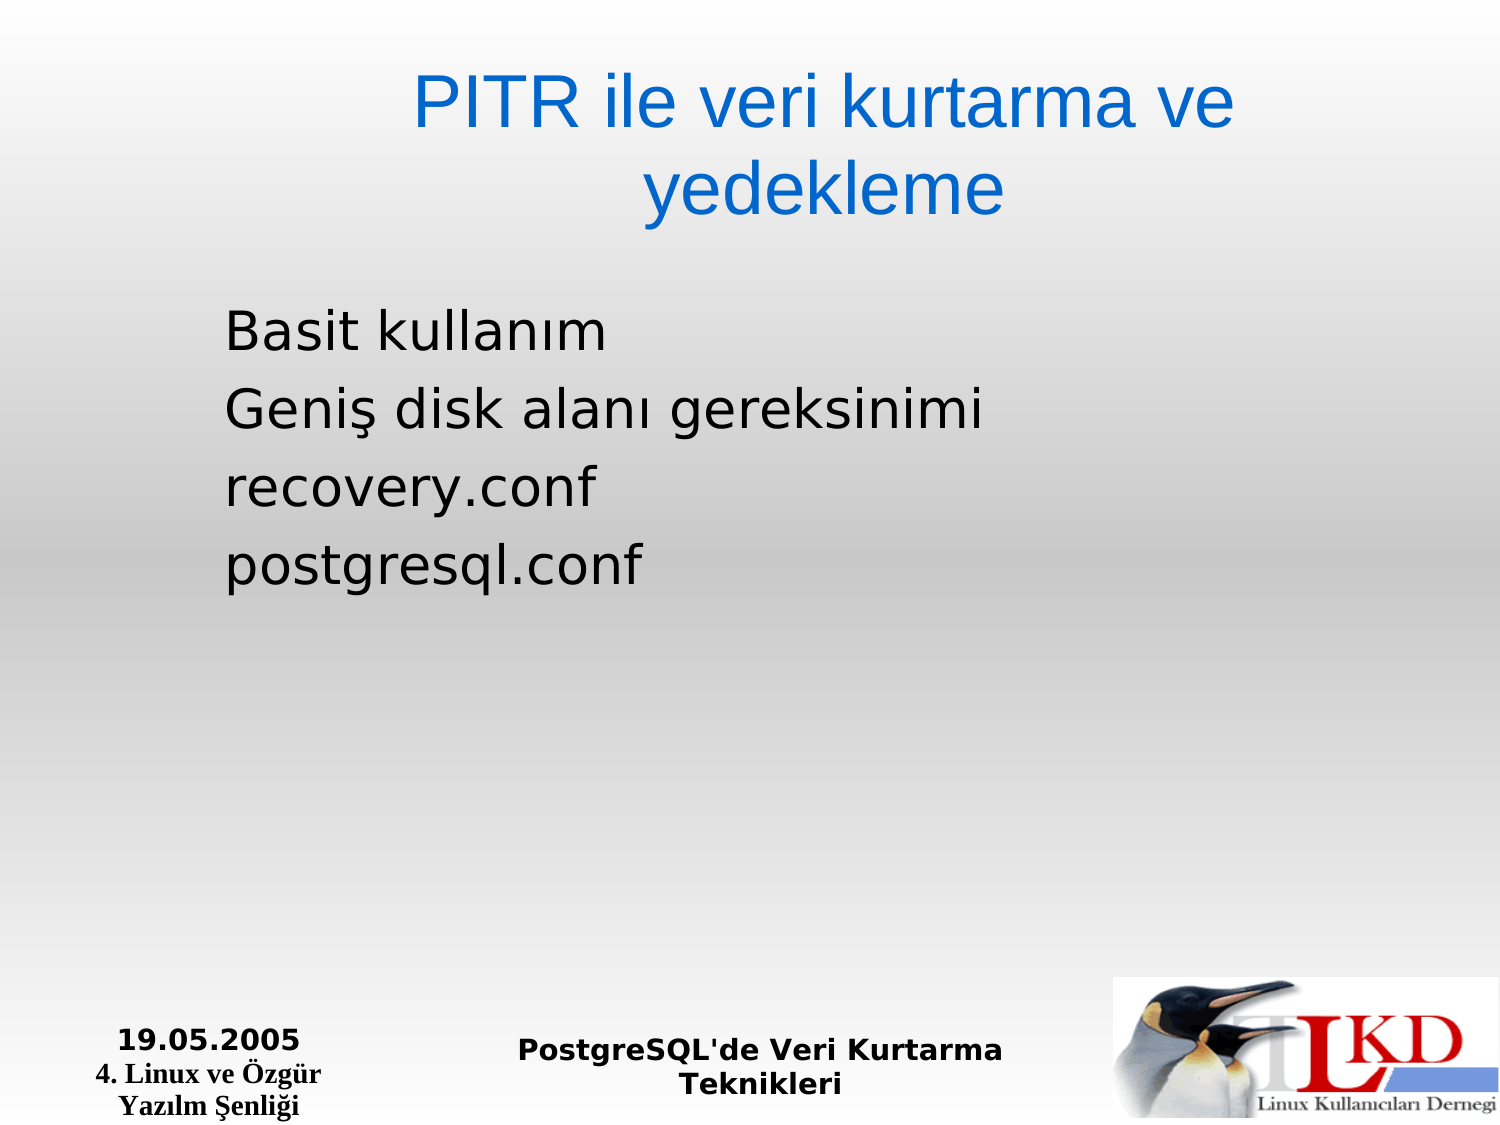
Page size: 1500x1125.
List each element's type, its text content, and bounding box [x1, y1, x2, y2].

list Basit kullanım Geniş disk alanı gereksinimi recovery.conf postgresql.conf [224, 299, 1425, 975]
title PITR ile veri kurtarma ve yedekleme [224, 29, 1425, 257]
picture [1113, 977, 1499, 1118]
